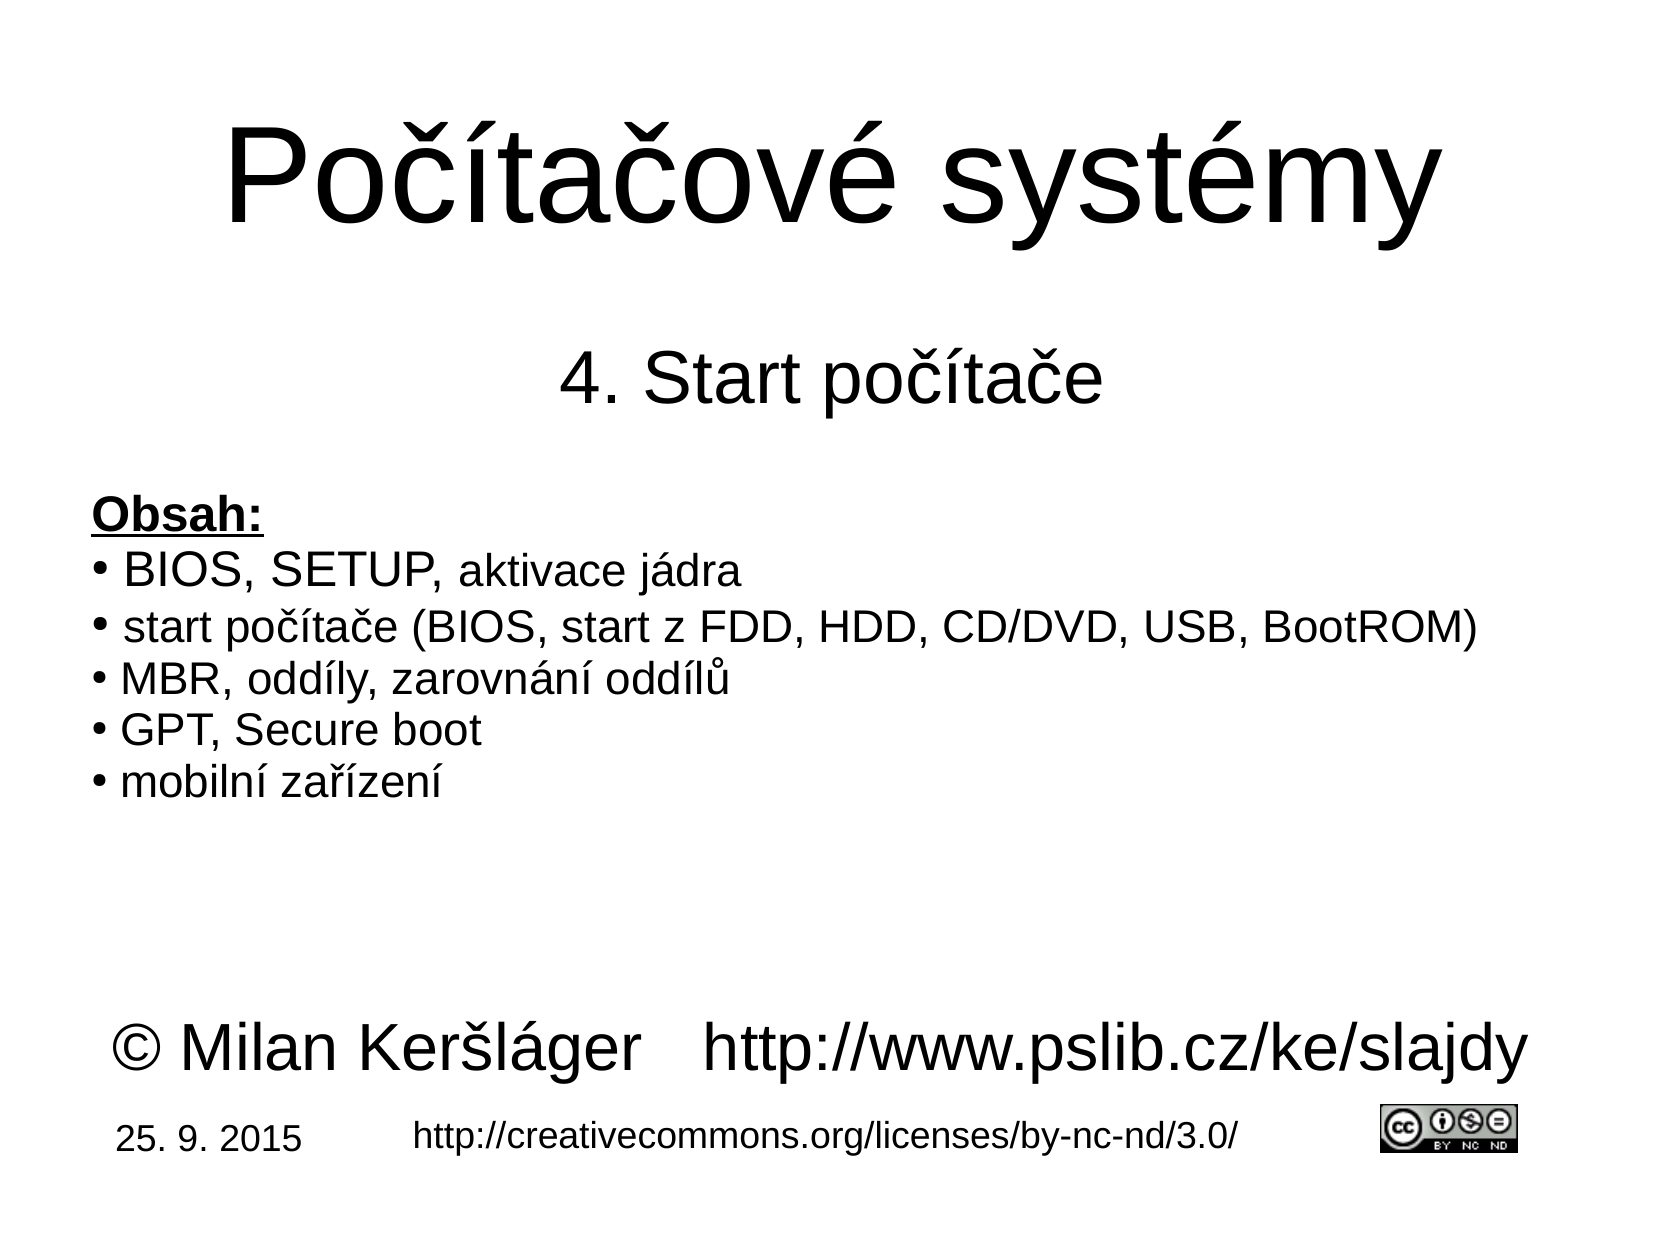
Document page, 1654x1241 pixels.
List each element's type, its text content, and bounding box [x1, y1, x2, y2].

picture [1380, 1104, 1518, 1153]
title Počítačové systémy 4. Start počítače [88, 56, 1577, 461]
list © Milan Keršláger http://www.pslib.cz/ke/slajdy [76, 1009, 1565, 1087]
text_box 25. 9. 2015 [100, 1110, 355, 1168]
text_box http://creativecommons.org/licenses/by-nc-nd/3.0/ [339, 1107, 1313, 1165]
text_box Obsah: BIOS, SETUP, aktivace jádra start počítače (BIOS, start z FDD, HDD, CD/DVD, USB, BootROM) MBR, oddíly, zarovnání oddílů GPT, Secure boot mobilní zařízení [76, 478, 1583, 815]
